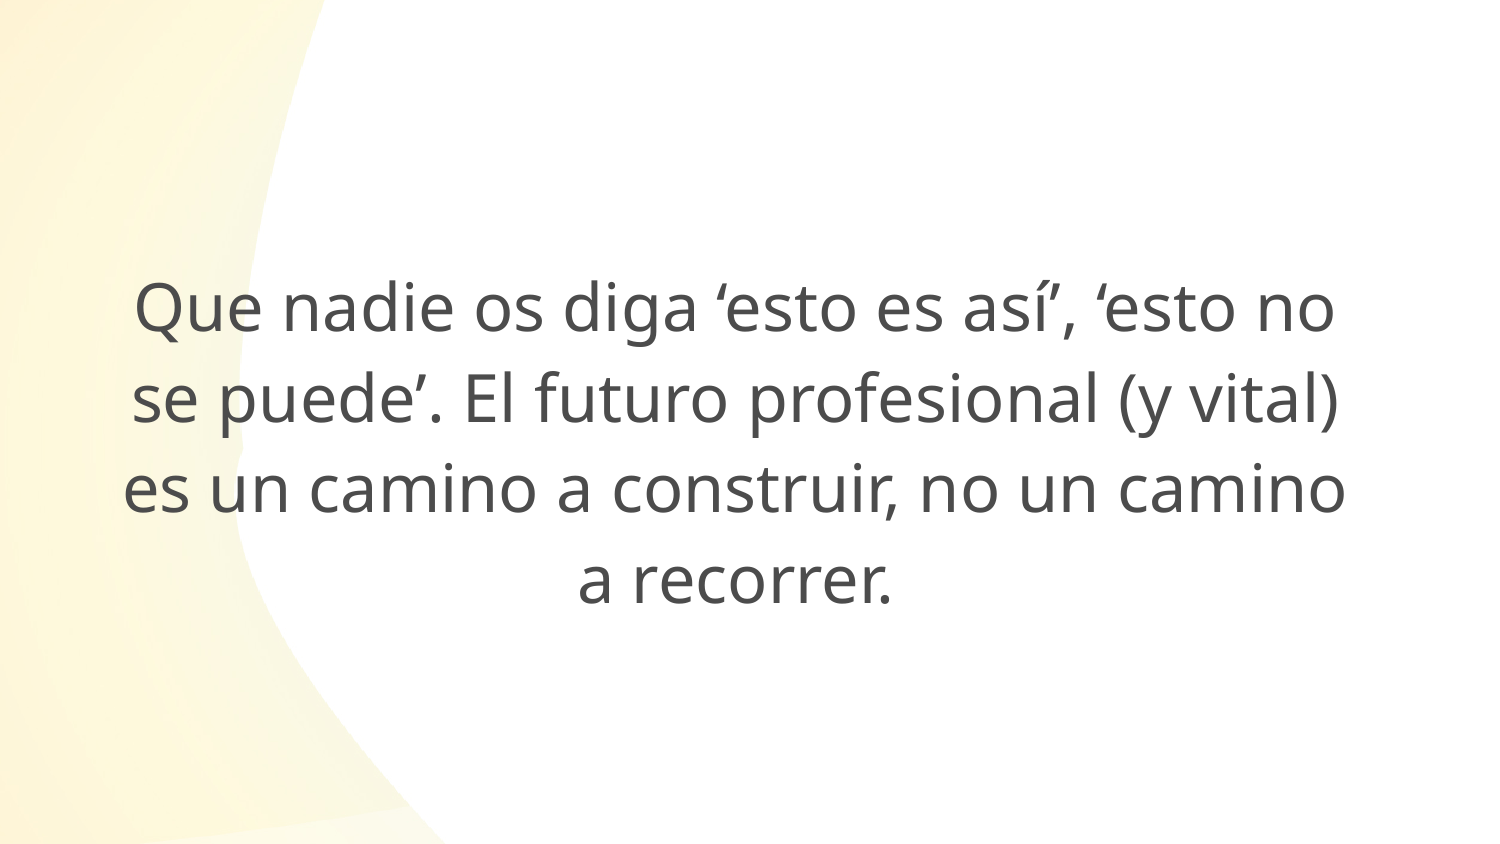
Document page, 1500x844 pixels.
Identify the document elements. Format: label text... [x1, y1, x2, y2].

list Que nadie os diga ‘esto es así’, ‘esto no se puede’. El futuro profesional (y vital) es un camino a construir, no un camino a recorrer. [106, 194, 1366, 766]
picture [0, 0, 1500, 844]
